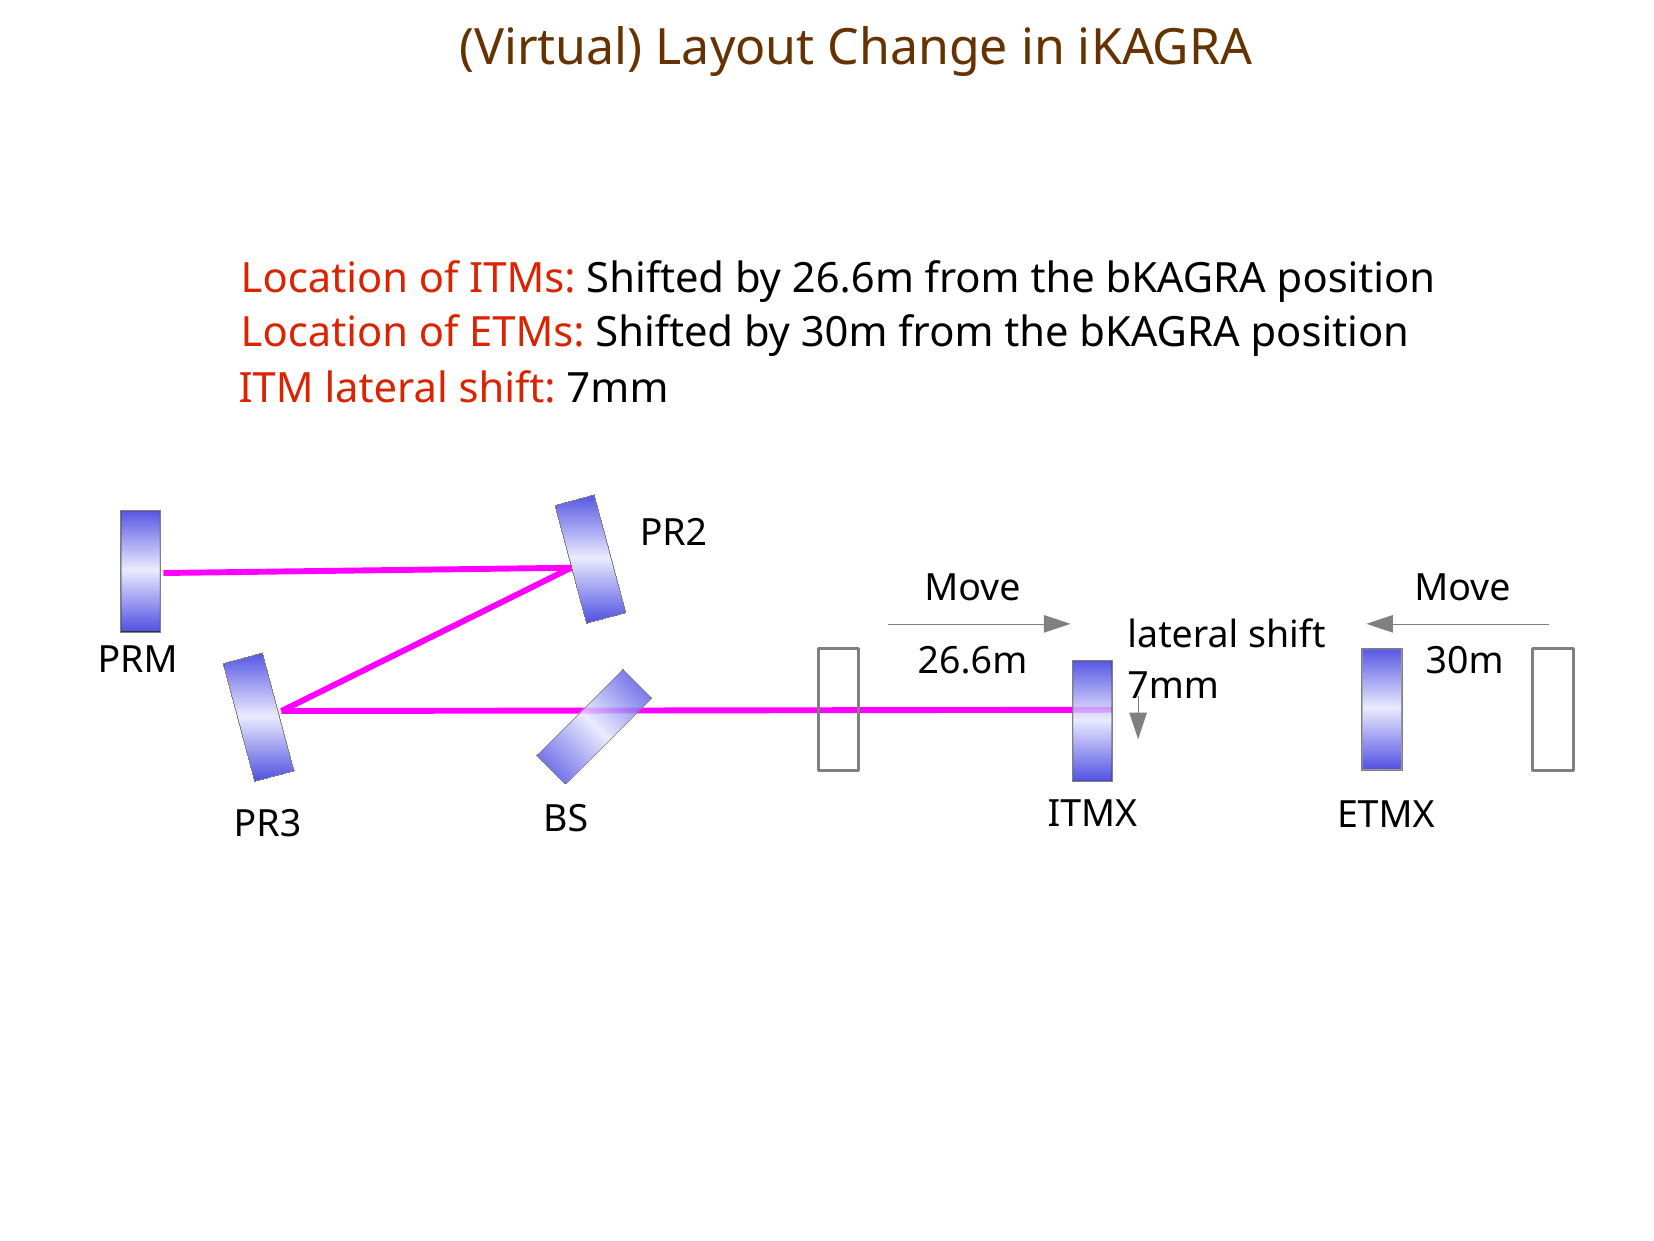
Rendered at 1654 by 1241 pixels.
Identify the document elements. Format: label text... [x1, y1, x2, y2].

text_box [120, 510, 161, 625]
text_box [1072, 660, 1113, 782]
text_box [223, 652, 295, 782]
text_box Move [1399, 553, 1520, 614]
text_box 30m [1410, 626, 1514, 687]
text_box PRM [82, 625, 191, 686]
text_box 26.6m [902, 626, 1037, 687]
text_box [1361, 648, 1403, 771]
text_box BS [528, 784, 602, 845]
text_box ETMX [1322, 779, 1451, 840]
text_box [536, 669, 652, 784]
text_box Location of ETMs: Shifted by 30m from the bKAGRA position [225, 306, 1370, 359]
text_box (Virtual) Layout Change in iKAGRA [444, 3, 1249, 79]
text_box PR3 [218, 789, 315, 850]
text_box [555, 494, 626, 624]
text_box lateral shift 7mm [1112, 599, 1329, 705]
text_box ITM lateral shift: 7mm [223, 350, 666, 416]
text_box ITMX [1032, 779, 1153, 840]
text_box PR2 [624, 497, 721, 558]
text_box Move [909, 553, 1029, 614]
text_box Location of ITMs: Shifted by 26.6m from the bKAGRA position [225, 240, 1395, 306]
